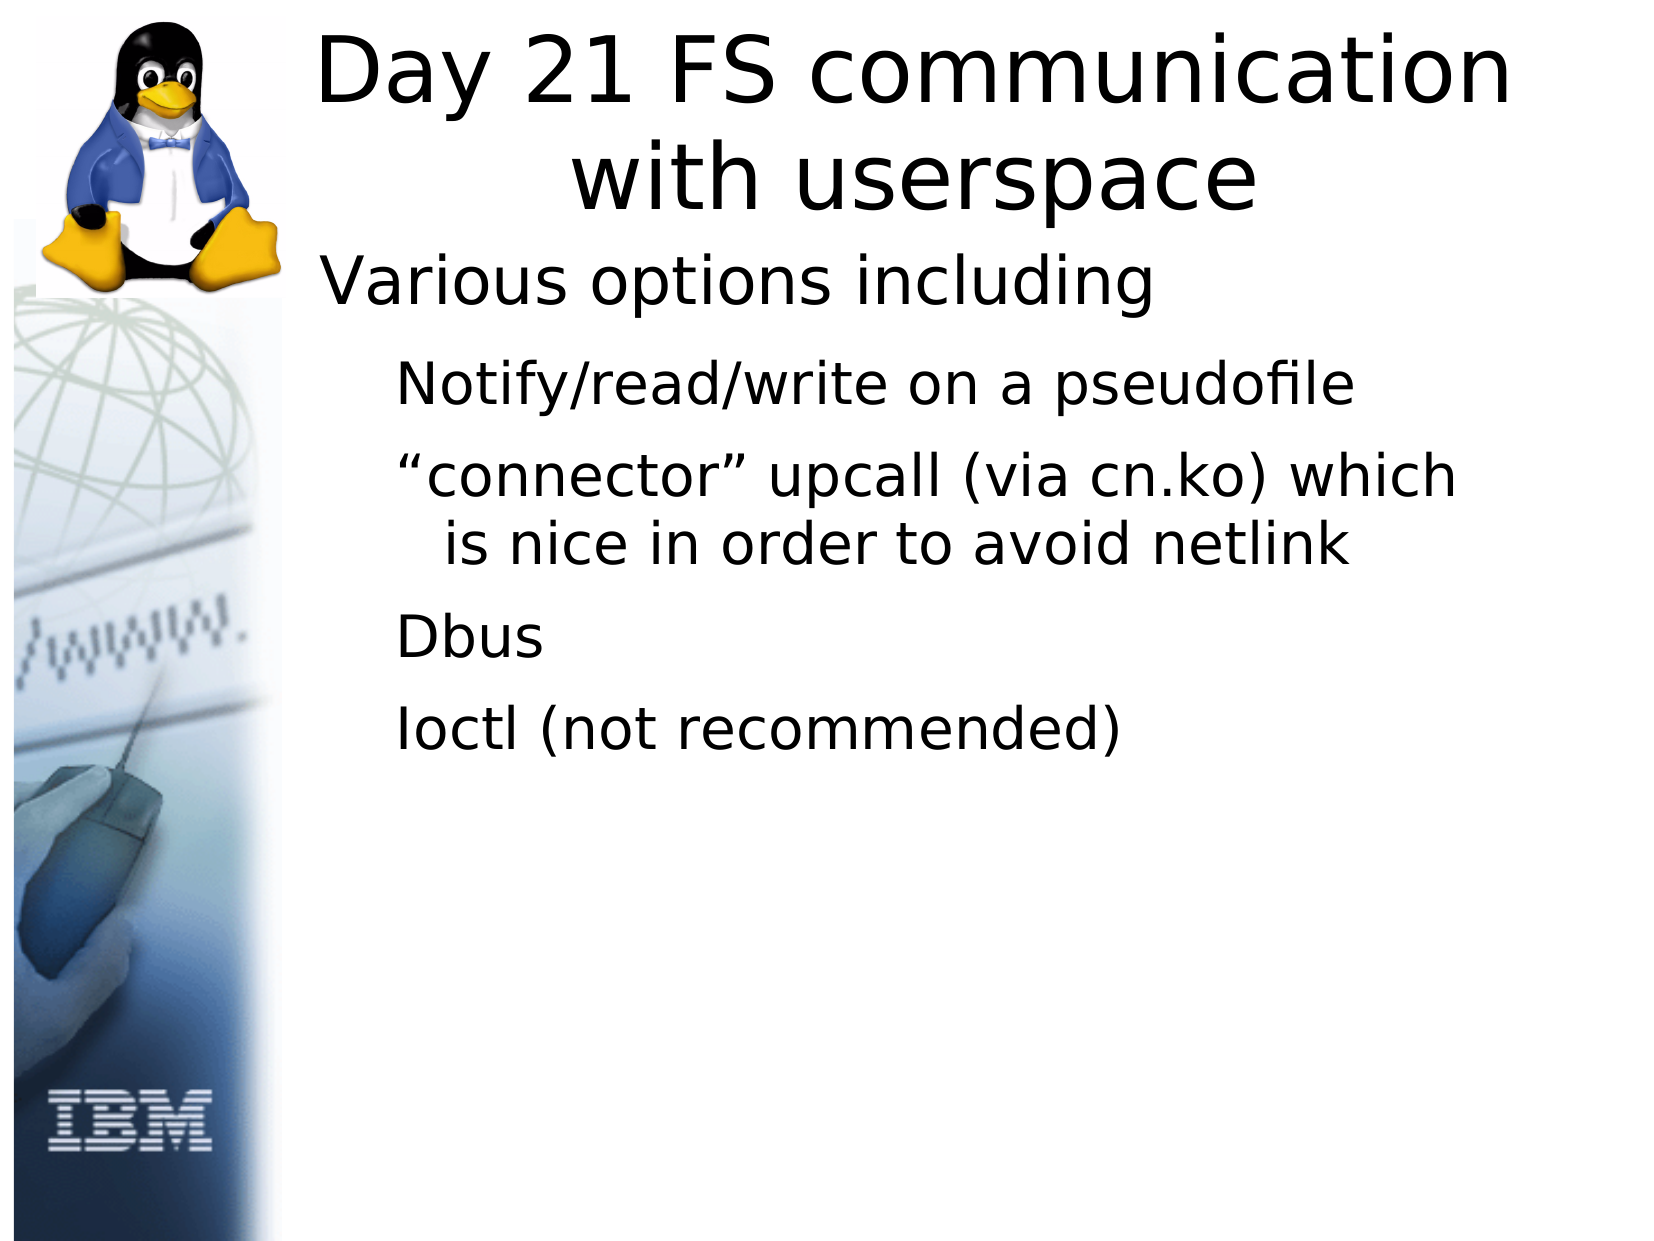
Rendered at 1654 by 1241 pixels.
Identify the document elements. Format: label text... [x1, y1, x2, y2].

title Day 21 FS communication with userspace [301, 21, 1528, 227]
list Various options including Notify/read/write on a pseudofile “connector” upcall (via cn.ko) which is nice in order to avoid netlink Dbus Ioctl (not recommended) [301, 243, 1520, 1182]
